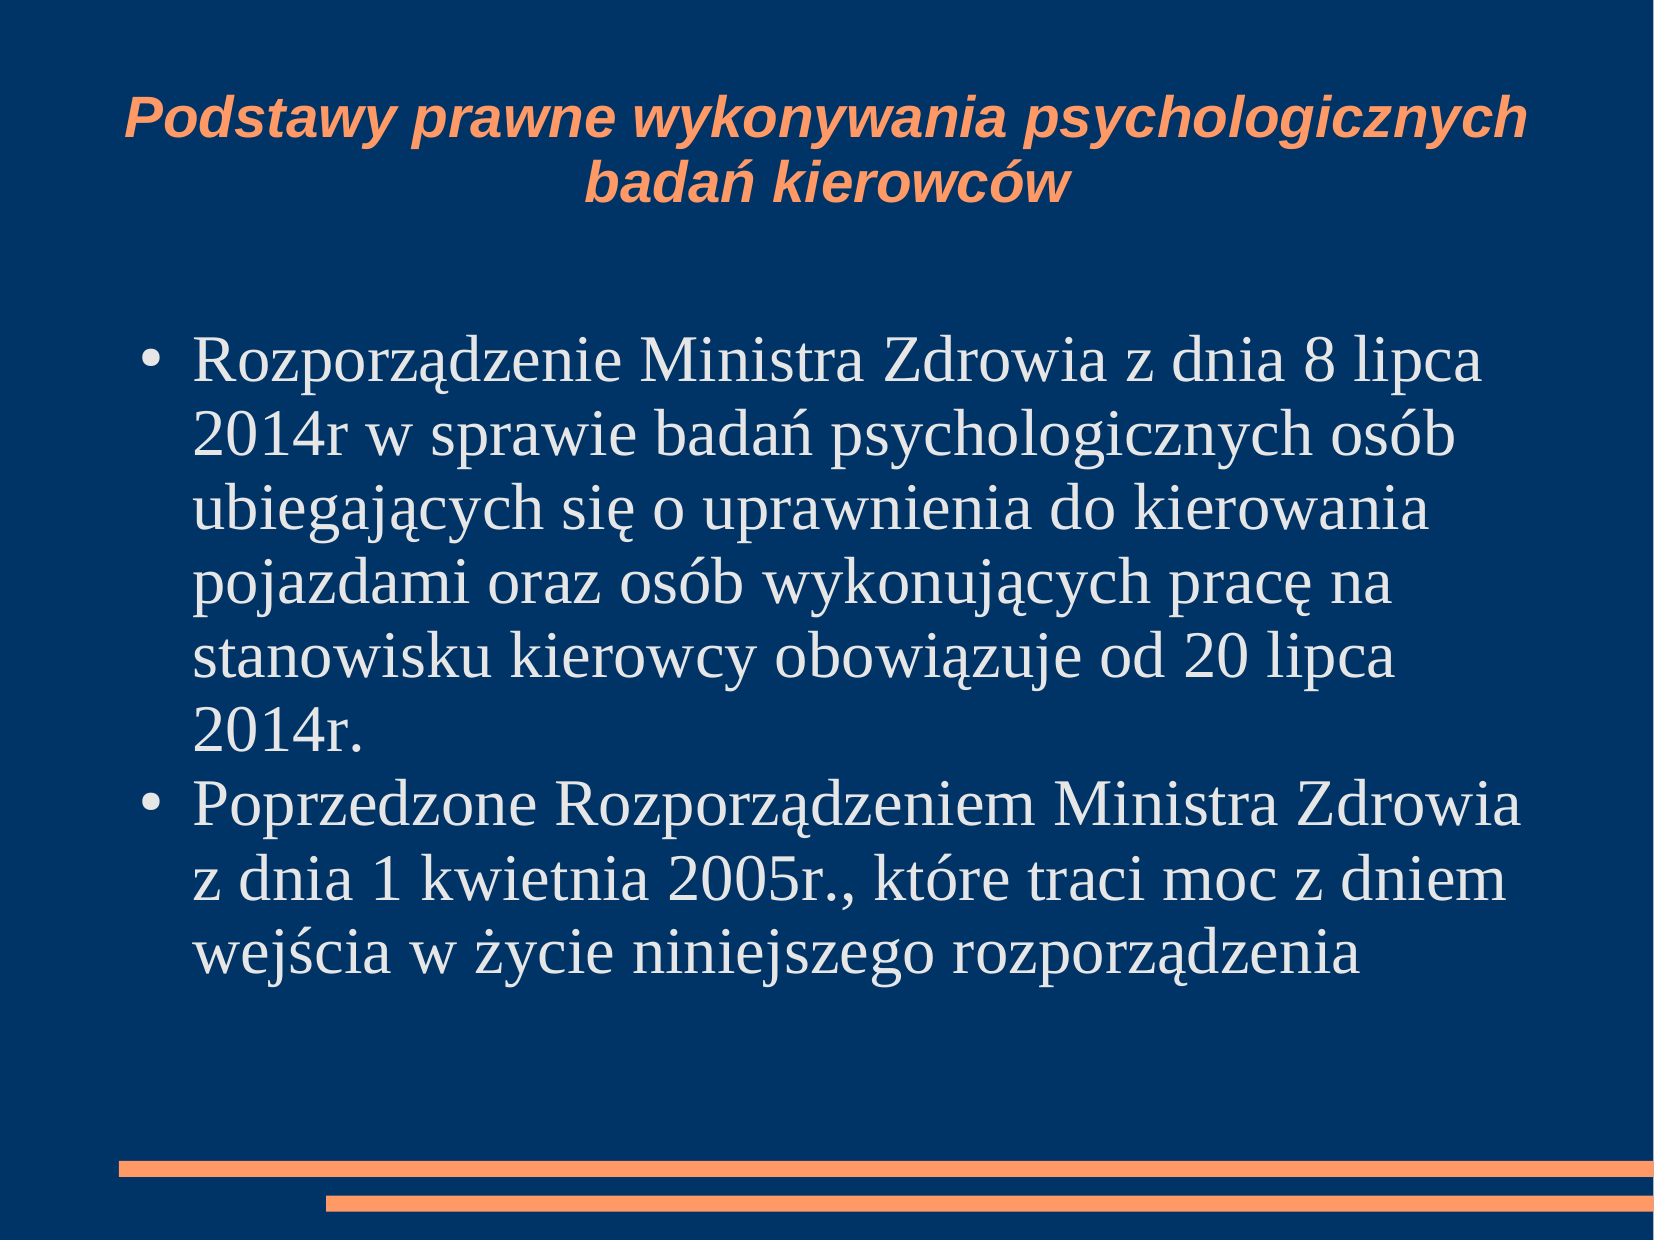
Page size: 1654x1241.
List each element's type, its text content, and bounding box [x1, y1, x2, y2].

list Rozporządzenie Ministra Zdrowia z dnia 8 lipca 2014r w sprawie badań psychologicznych osób ubiegających się o uprawnienia do kierowania pojazdami oraz osób wykonujących pracę na stanowisku kierowcy obowiązuje od 20 lipca 2014r. Poprzedzone Rozporządzeniem Ministra Zdrowia z dnia 1 kwietnia 2005r., które traci moc z dniem wejścia w życie niniejszego rozporządzenia [121, 322, 1561, 1132]
title Podstawy prawne wykonywania psychologicznych badań kierowców [121, 46, 1534, 254]
